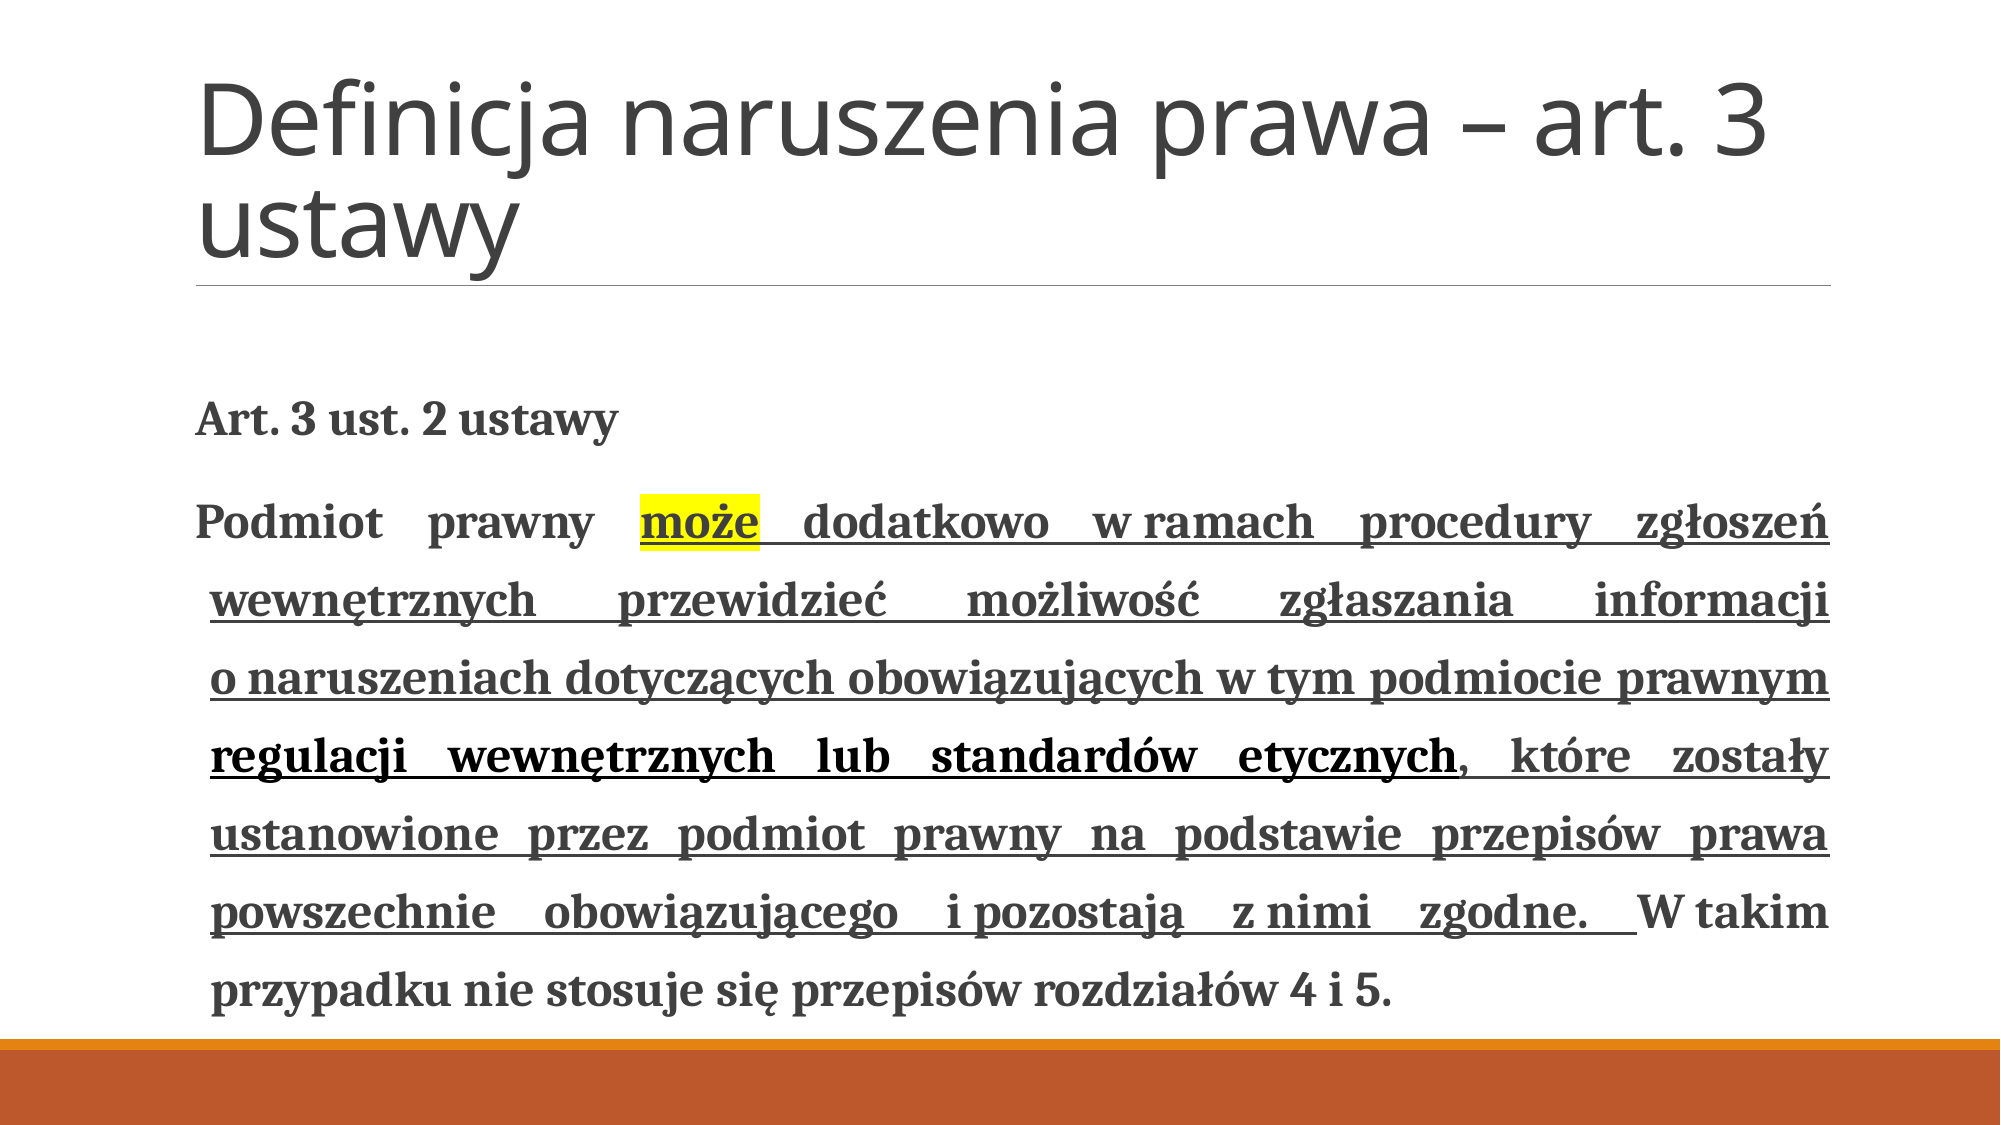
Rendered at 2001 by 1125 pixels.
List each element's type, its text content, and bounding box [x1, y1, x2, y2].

list Art. 3 ust. 2 ustawy Podmiot prawny może dodatkowo w ramach procedury zgłoszeń wewnętrznych przewidzieć możliwość zgłaszania informacji o naruszeniach dotyczących obowiązujących w tym podmiocie prawnym regulacji wewnętrznych lub standardów etycznych, które zostały ustanowione przez podmiot prawny na podstawie przepisów prawa powszechnie obowiązującego i pozostają z nimi zgodne. W takim przypadku nie stosuje się przepisów rozdziałów 4 i 5. [180, 302, 1831, 1045]
title Definicja naruszenia prawa – art. 3 ustawy [180, 47, 1831, 286]
